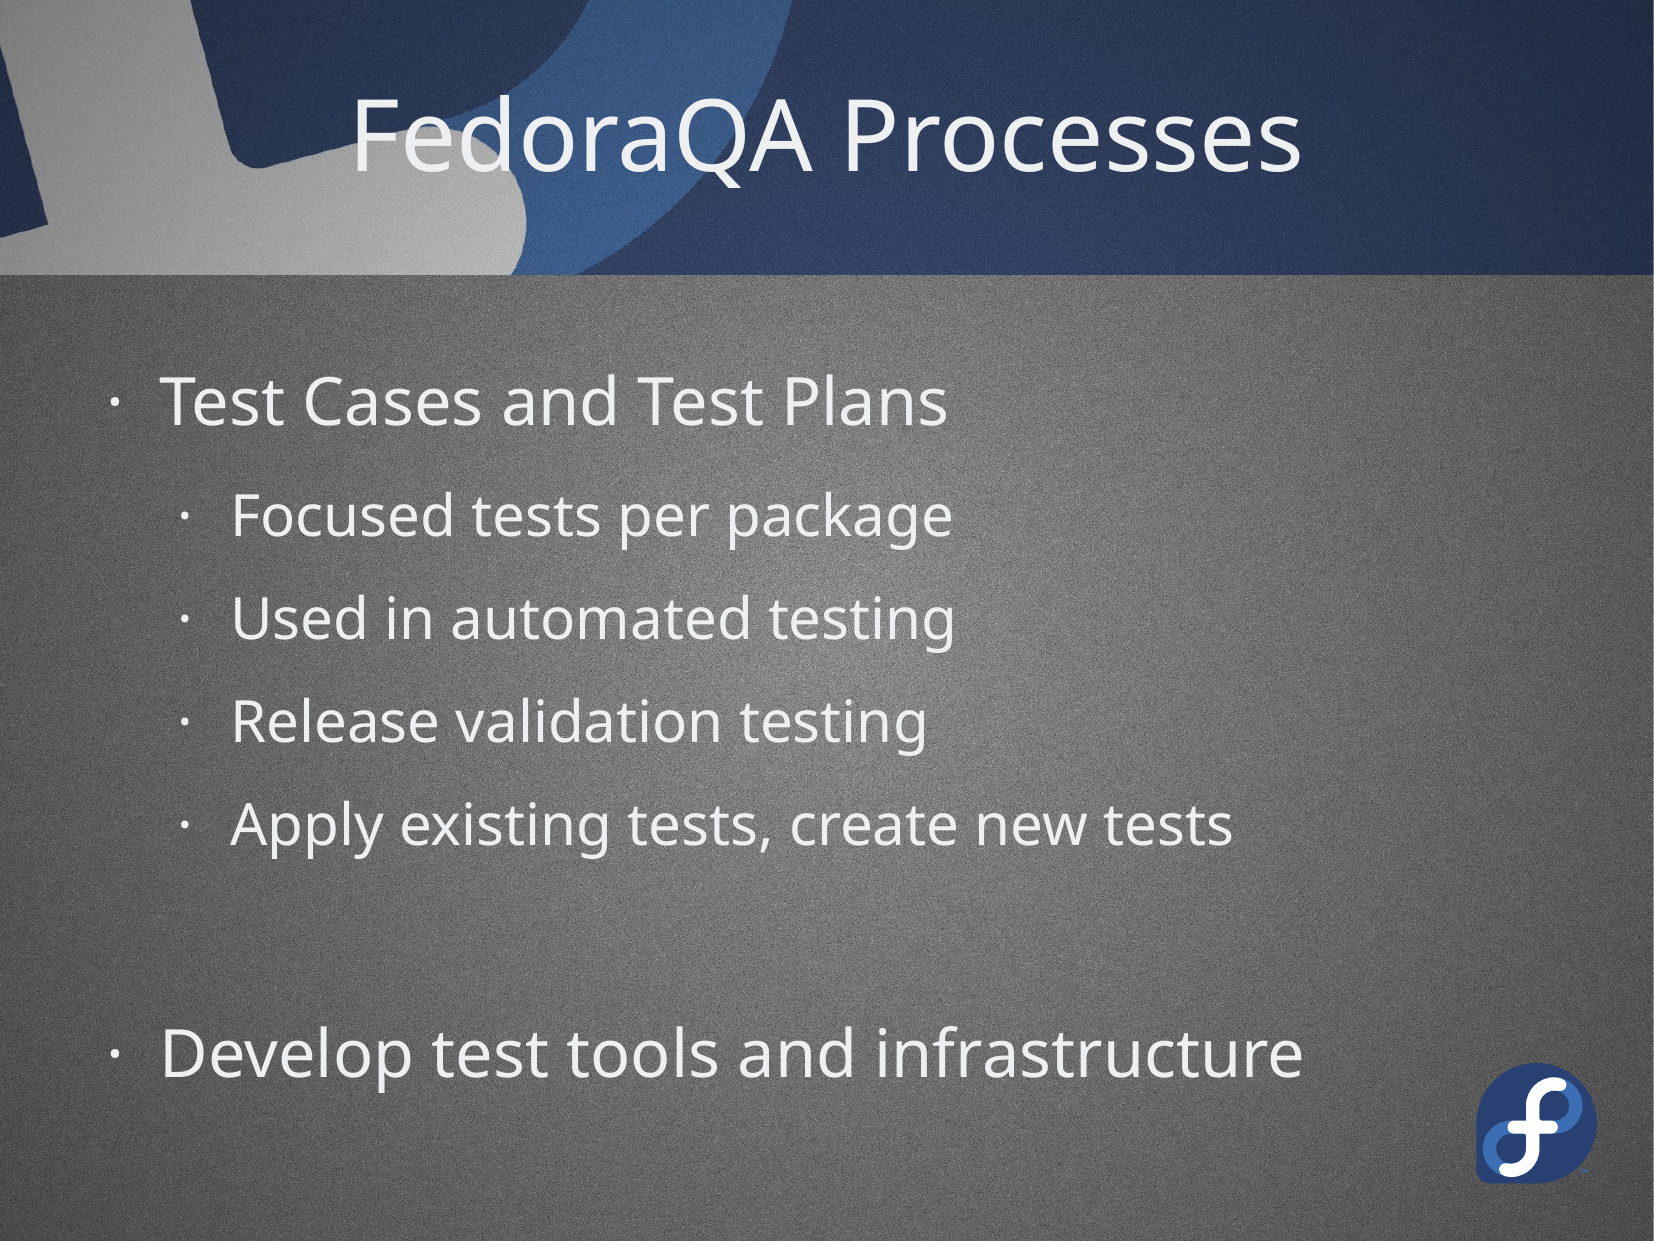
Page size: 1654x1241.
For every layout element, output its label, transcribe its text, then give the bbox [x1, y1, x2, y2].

list Test Cases and Test Plans Focused tests per package Used in automated testing Release validation testing Apply existing tests, create new tests Develop test tools and infrastructure [88, 354, 1565, 1063]
title FedoraQA Processes [88, 29, 1565, 237]
picture [0, 0, 1654, 1241]
